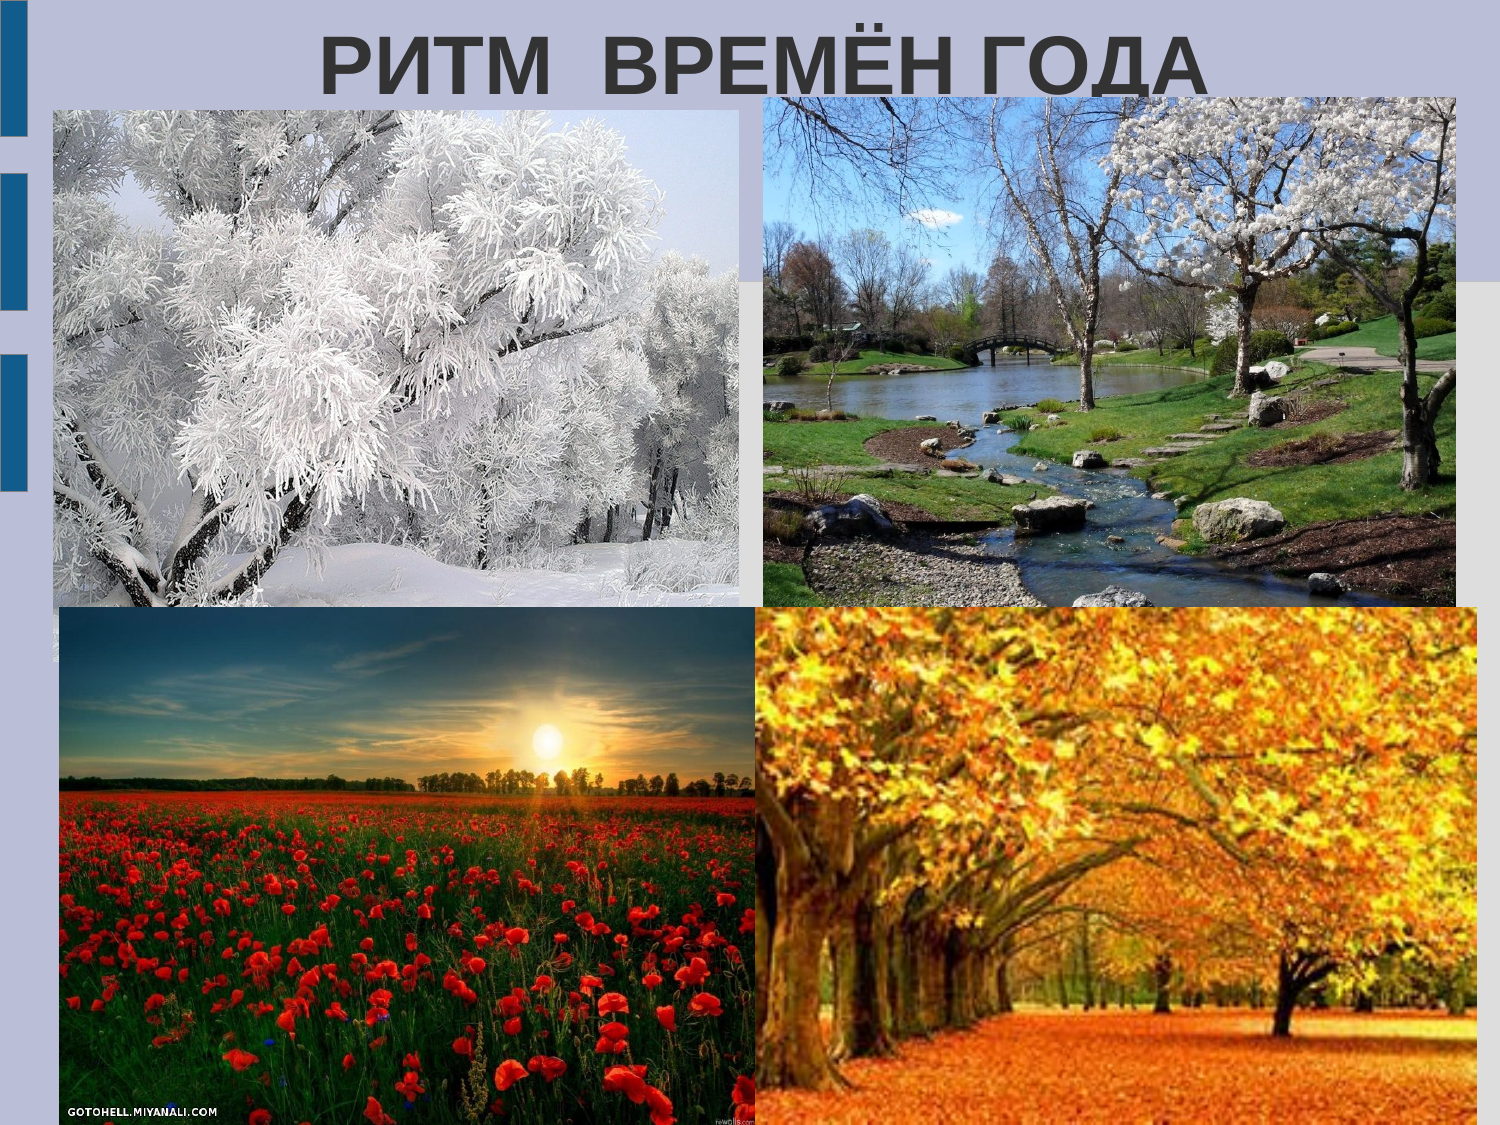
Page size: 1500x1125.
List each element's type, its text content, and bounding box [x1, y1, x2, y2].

title РИТМ ВРЕМЁН ГОДА [112, 19, 1394, 113]
picture [53, 97, 1477, 1125]
